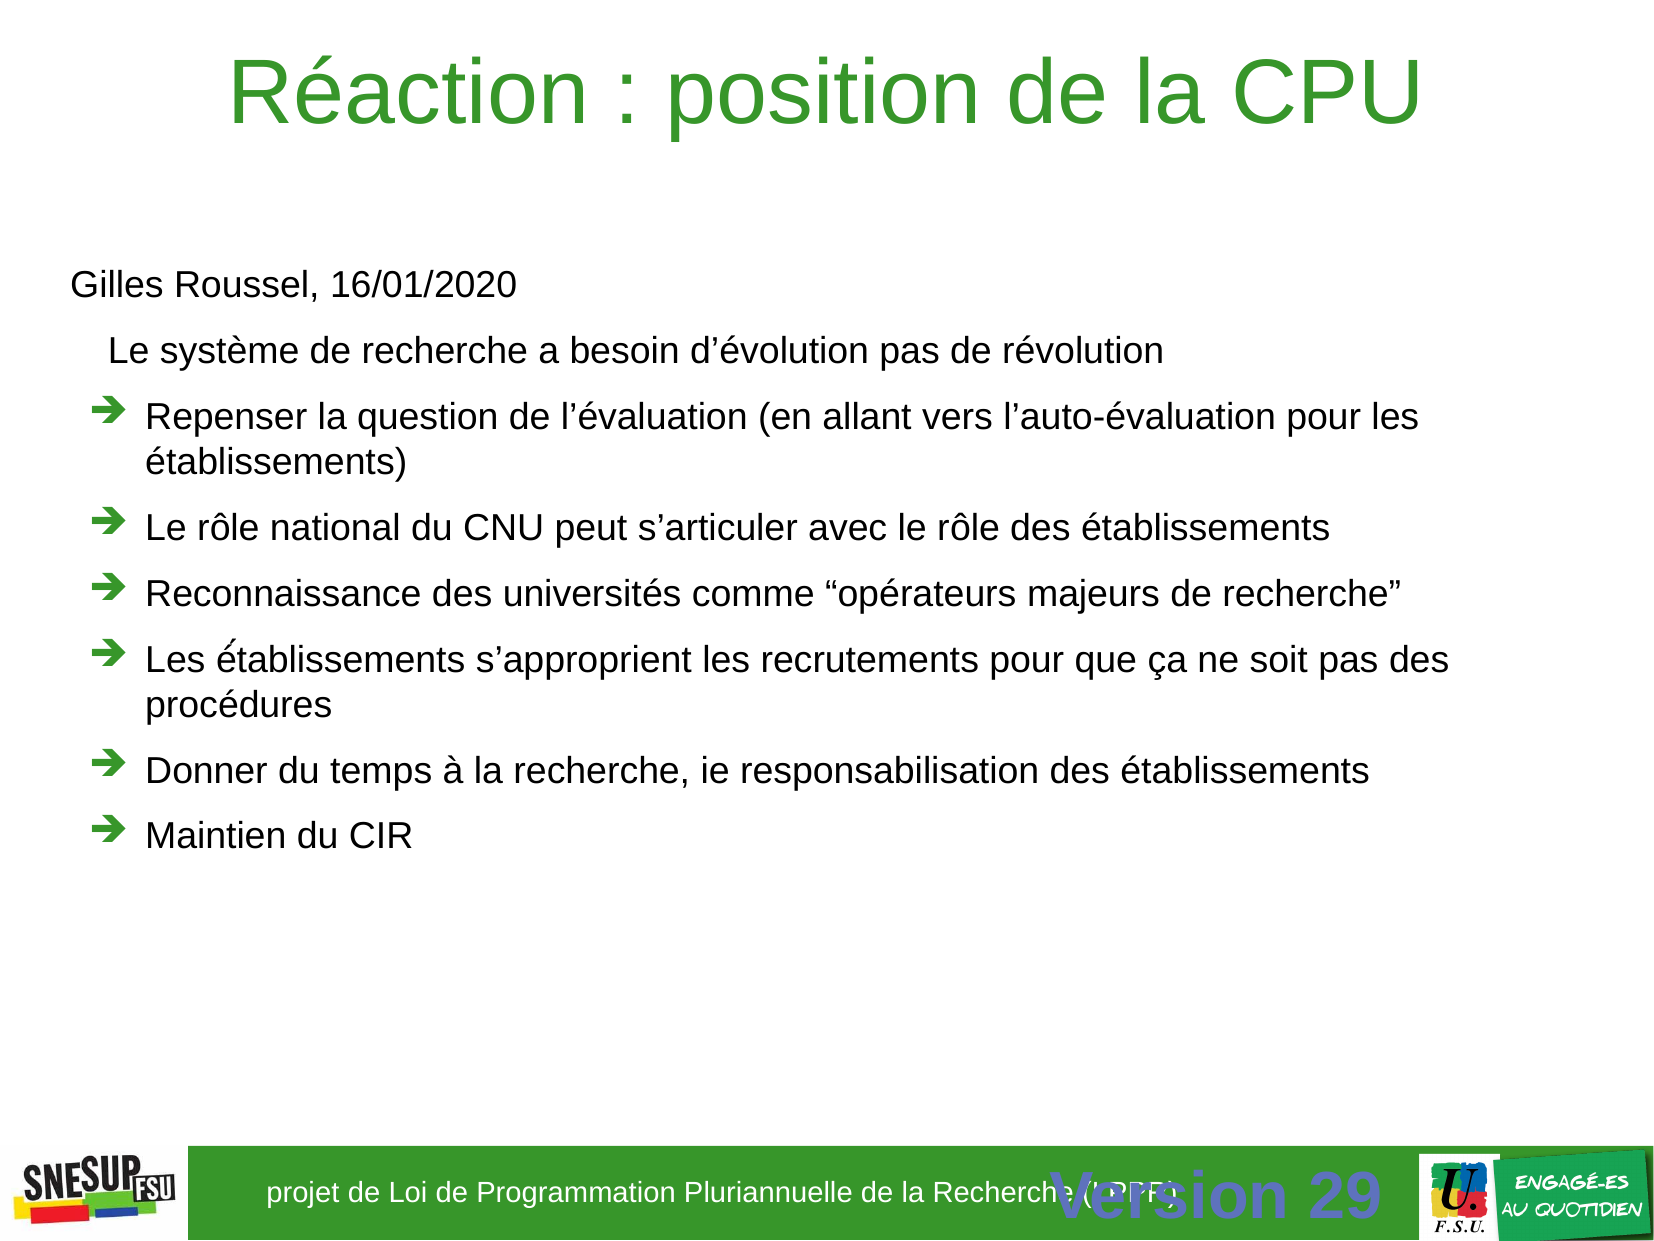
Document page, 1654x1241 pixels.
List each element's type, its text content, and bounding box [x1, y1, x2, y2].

text_box Gilles Roussel, 16/01/2020 Le système de recherche a besoin d’évolution pas de révolution Repenser la question de l’évaluation (en allant vers l’auto-évaluation pour les établissements) Le rôle national du CNU peut s’articuler avec le rôle des établissements Reconnaissance des universités comme “opérateurs majeurs de recherche” Les é́tablissements s’approprient les recrutements pour que ça ne soit pas des procédures Donner du temps à la recherche, ie responsabilisation des établissements Maintien du CIR [70, 260, 1559, 980]
text_box Version 29 [1034, 1144, 1398, 1240]
picture [0, 1145, 188, 1240]
picture [1419, 1145, 1654, 1241]
text_box Réaction : position de la CPU [0, 0, 1654, 175]
